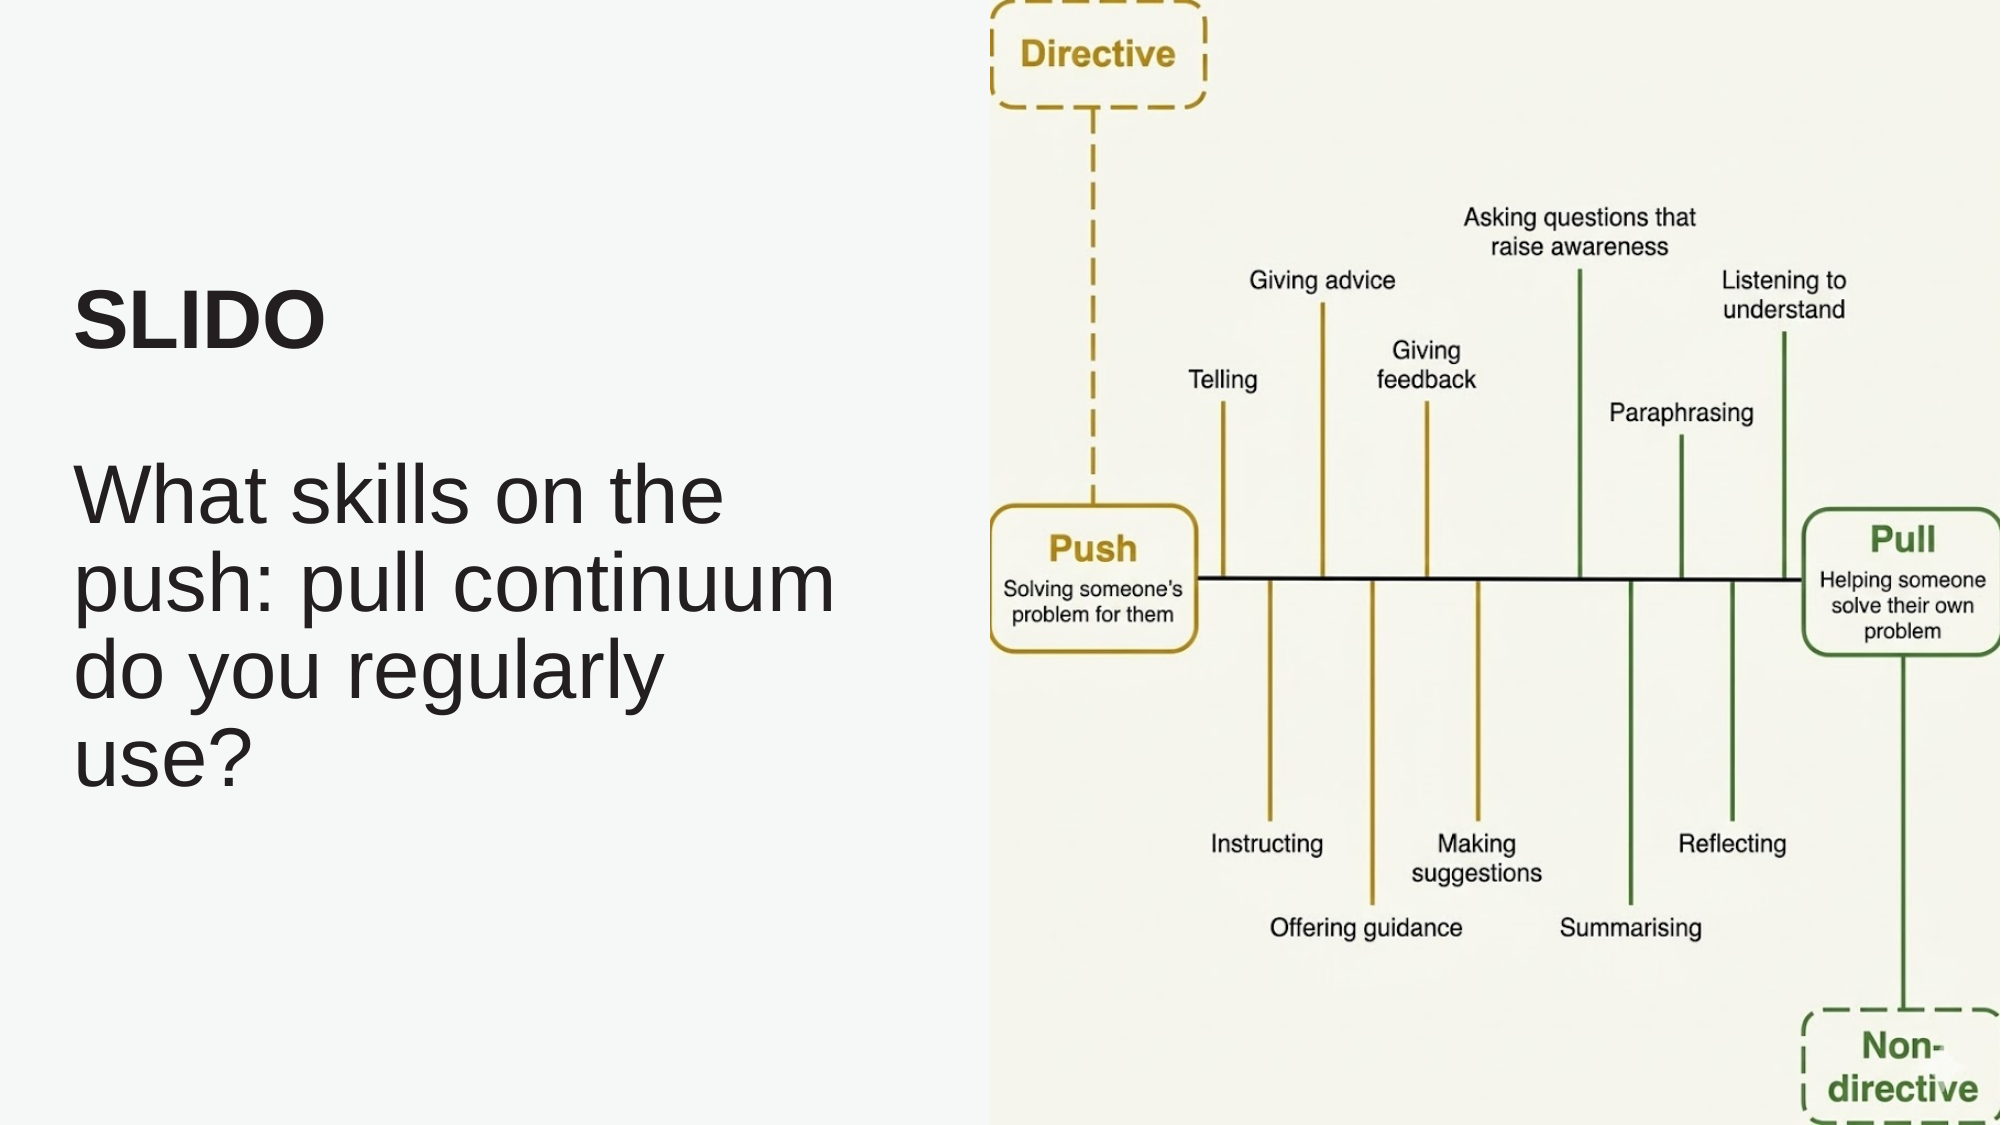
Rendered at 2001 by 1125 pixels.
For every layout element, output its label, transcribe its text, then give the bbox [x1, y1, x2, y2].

title SLIDO What skills on the push: pull continuum do you regularly use? [58, 270, 864, 784]
picture [990, 0, 2000, 1125]
